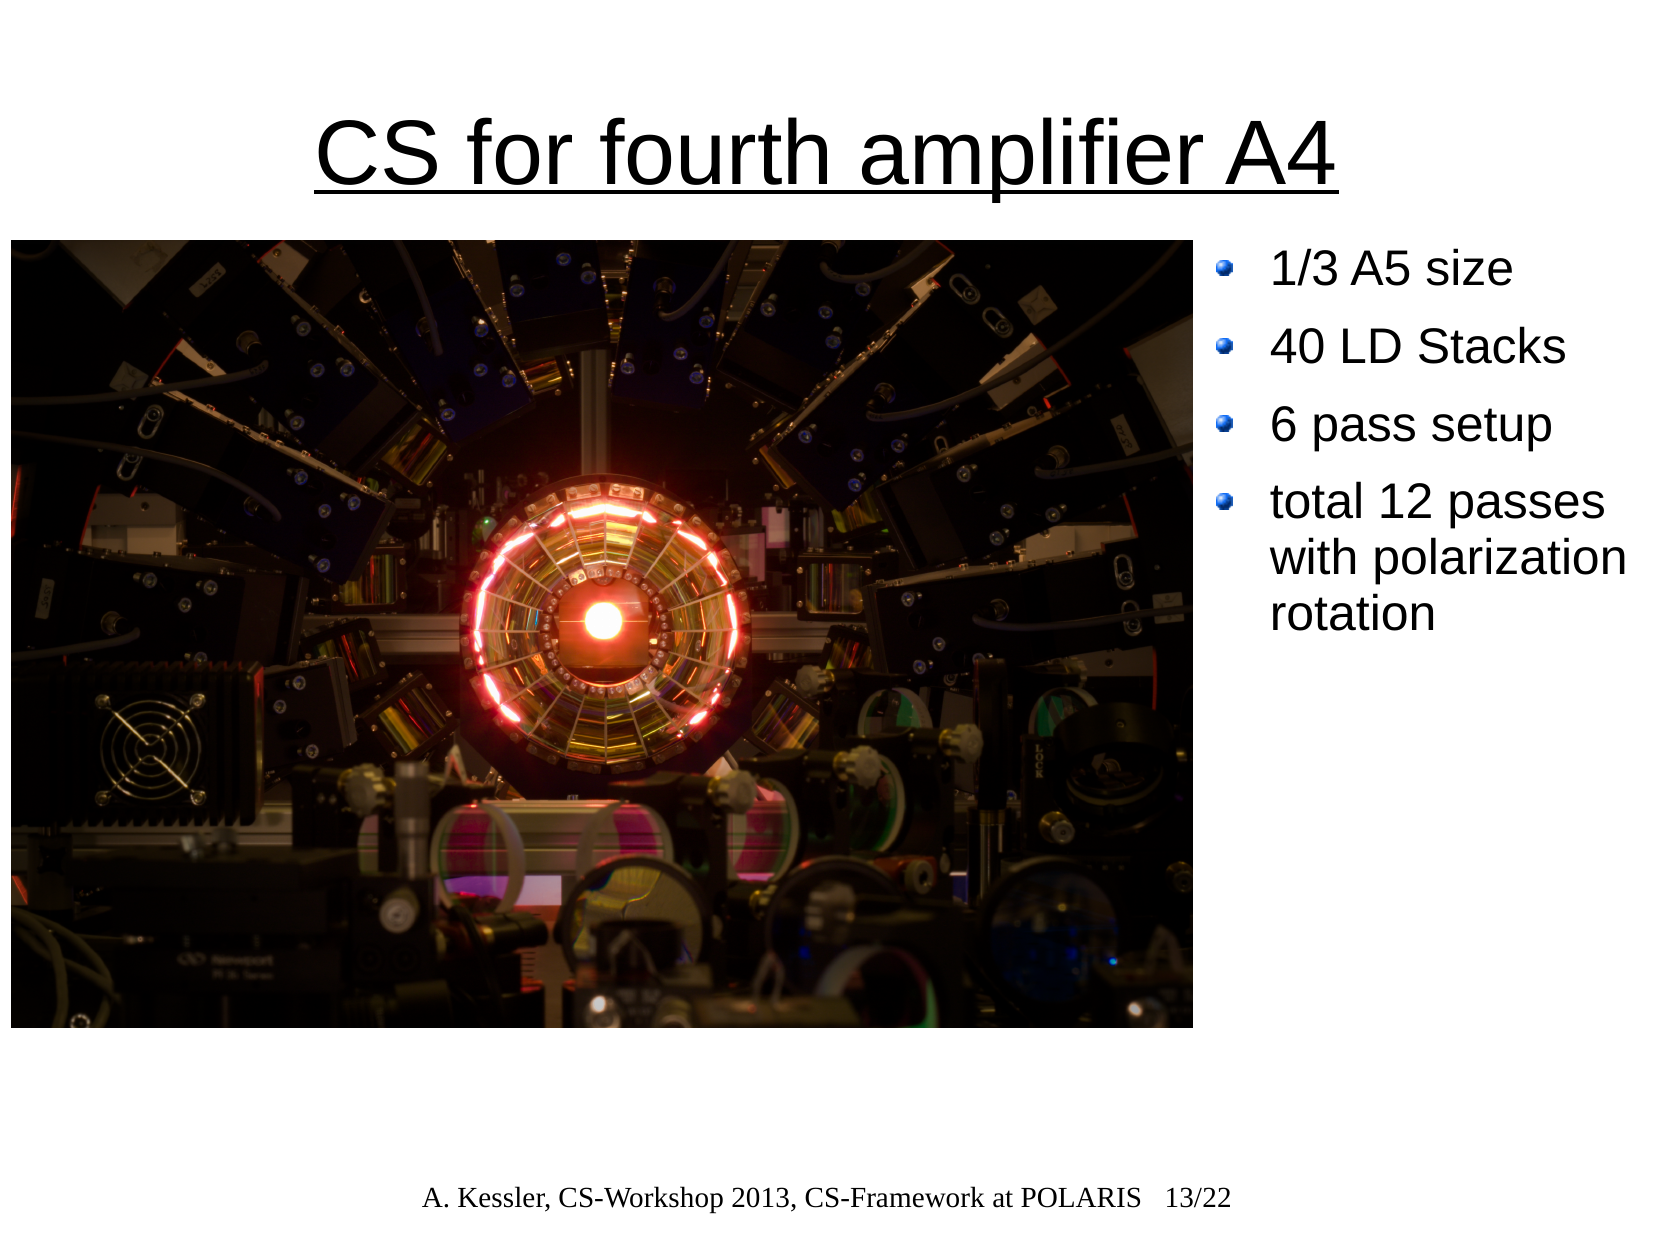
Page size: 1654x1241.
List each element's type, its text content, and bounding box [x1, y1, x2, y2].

title CS for fourth amplifier A4 [82, 49, 1571, 257]
list 1/3 A5 size 40 LD Stacks 6 pass setup total 12 passes with polarization rotation [1198, 240, 1630, 1102]
picture [11, 240, 1193, 1028]
